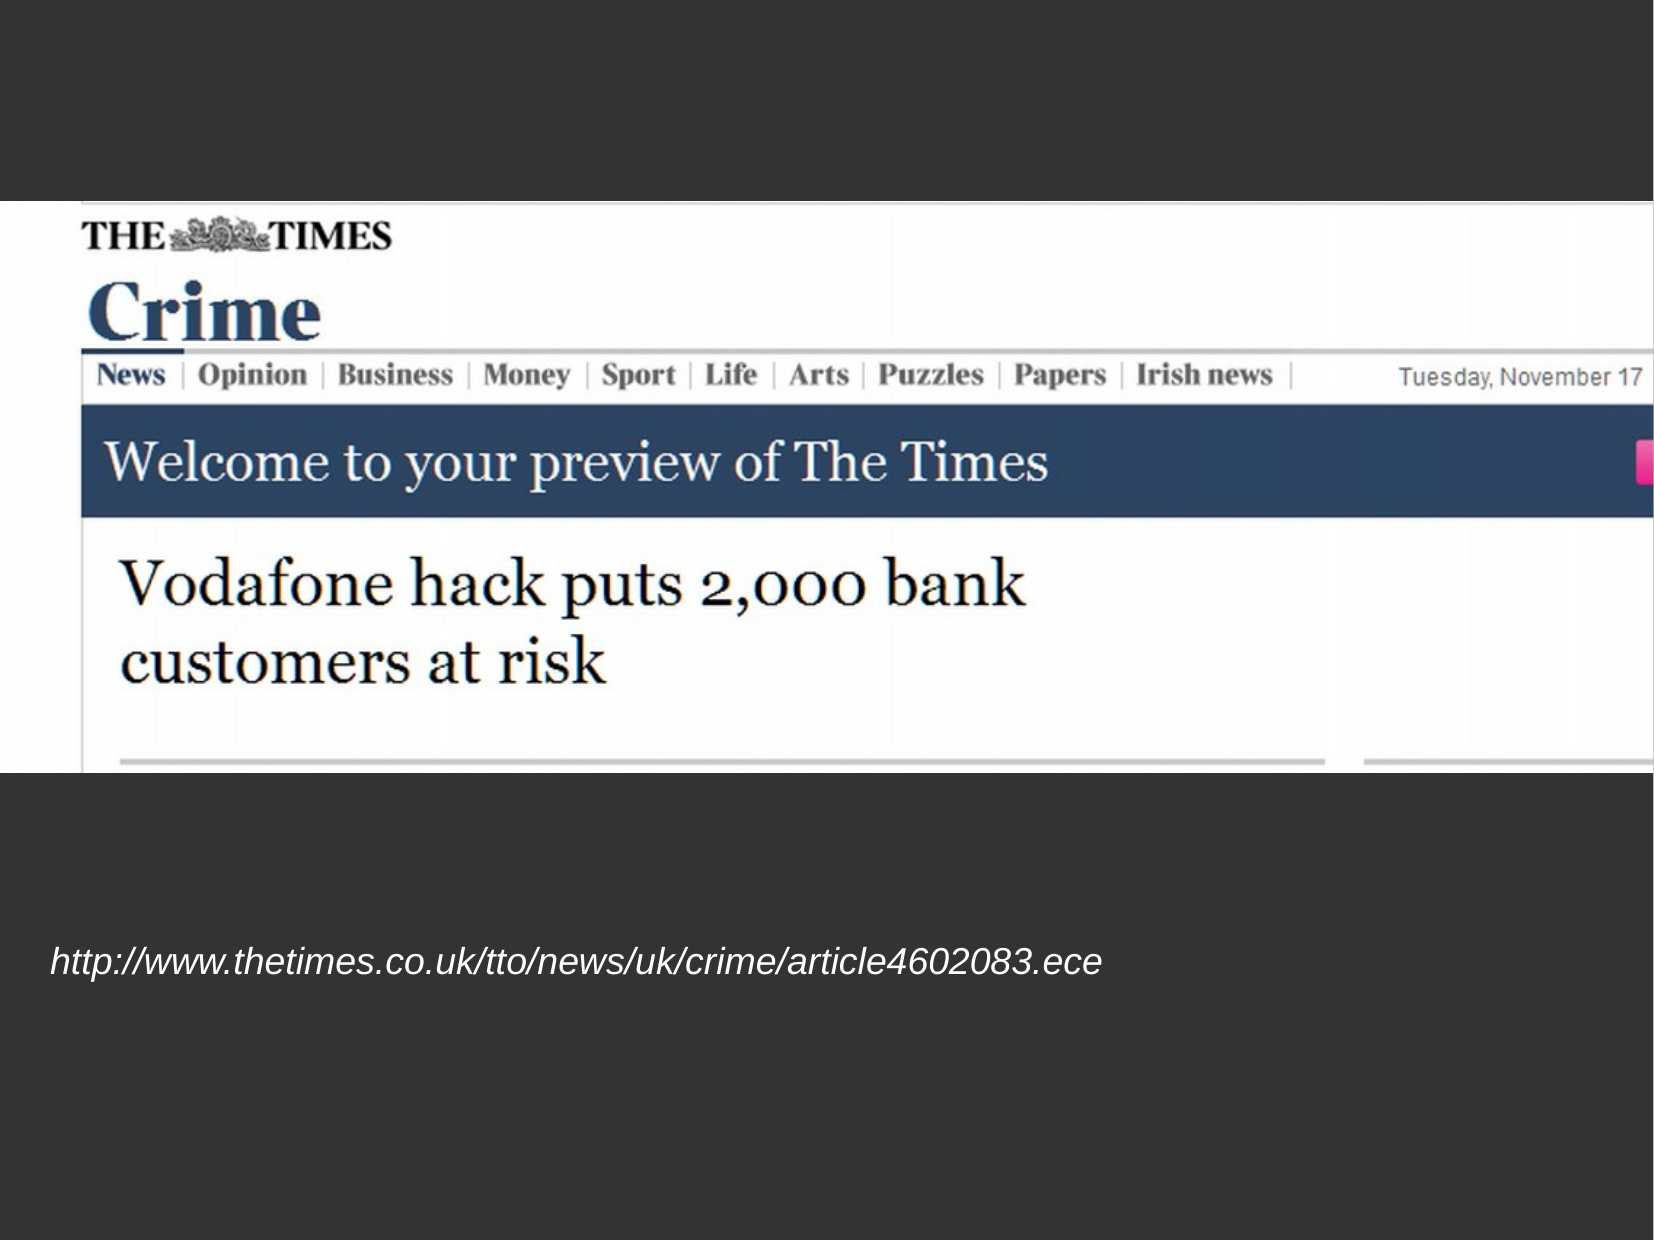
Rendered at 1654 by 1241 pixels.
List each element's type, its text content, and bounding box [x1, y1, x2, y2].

picture [0, 201, 1654, 774]
text_box http://www.thetimes.co.uk/tto/news/uk/crime/article4602083.ece [35, 933, 1571, 1032]
